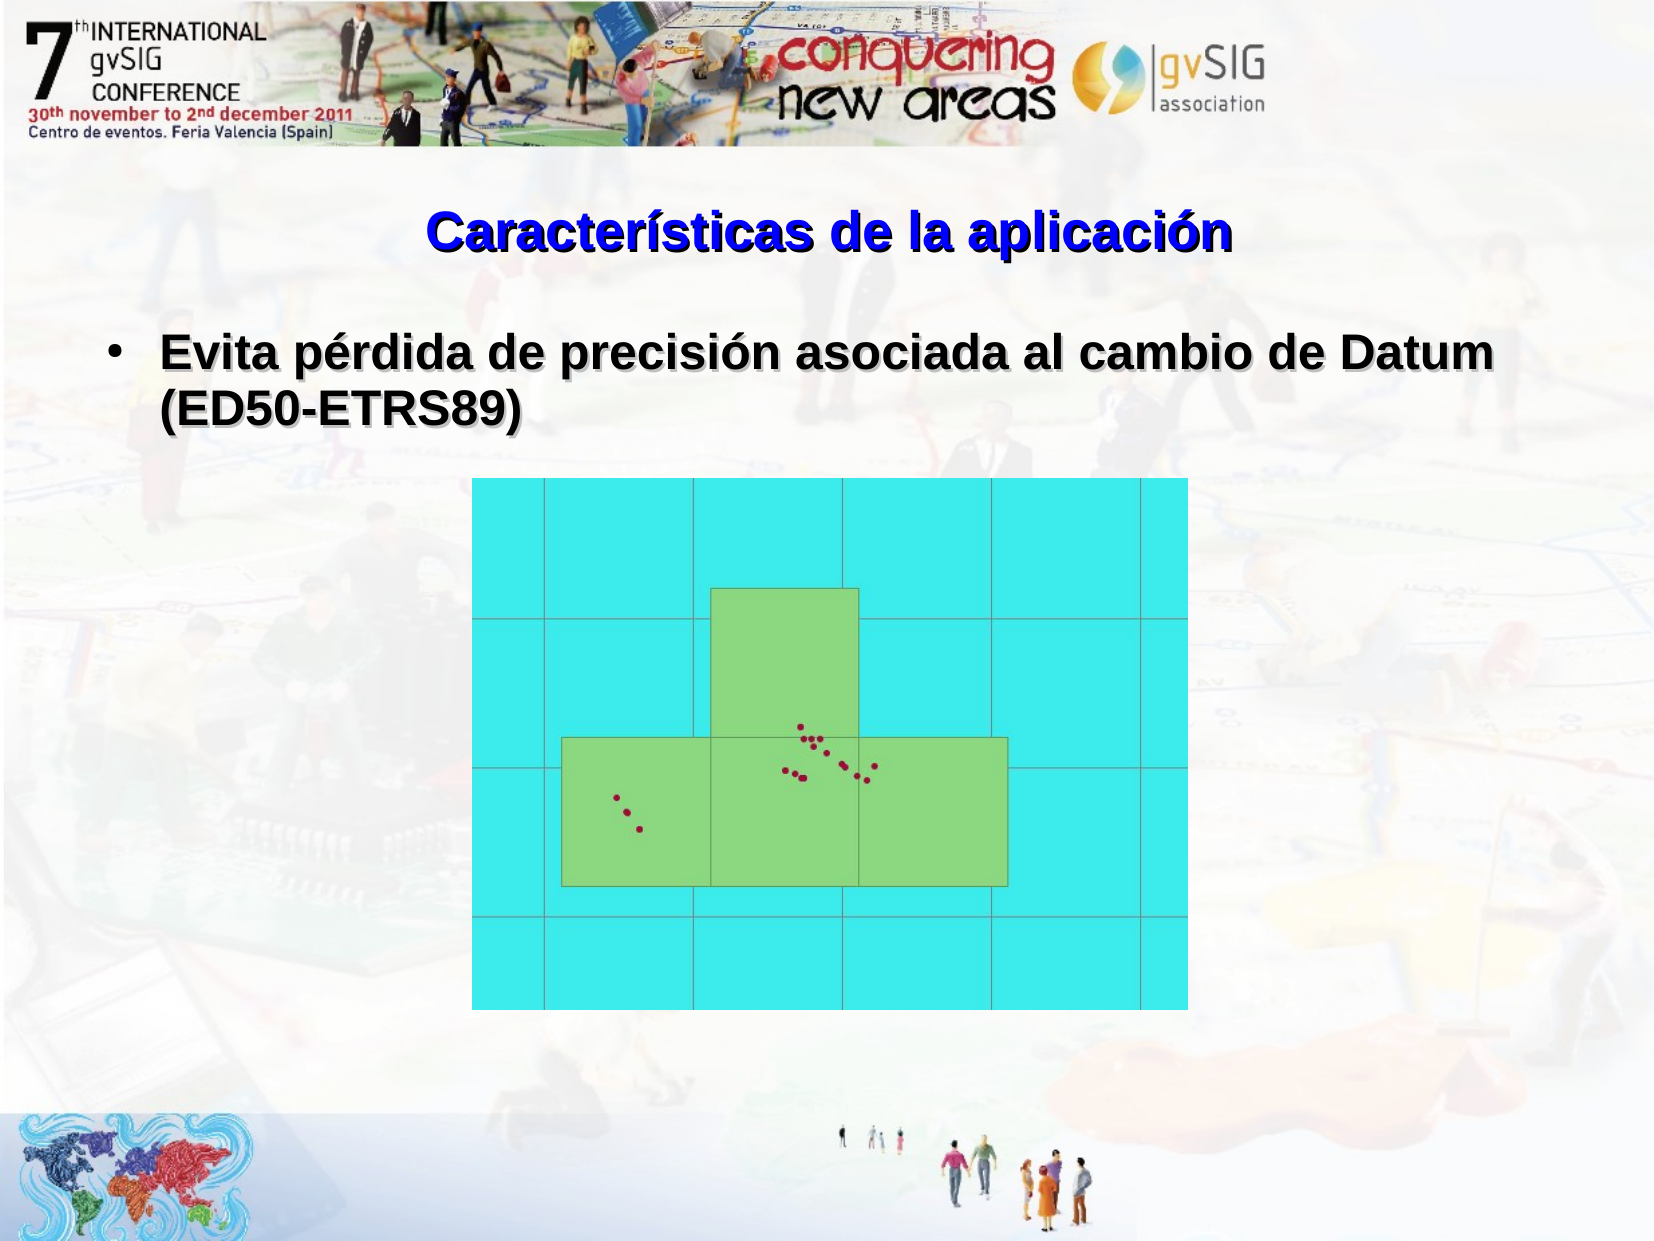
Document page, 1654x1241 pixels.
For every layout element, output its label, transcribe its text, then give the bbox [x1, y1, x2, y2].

picture [0, 0, 1654, 1241]
list Características de la aplicación [230, 200, 1359, 265]
list Evita pérdida de precisión asociada al cambio de Datum (ED50-ETRS89) [88, 324, 1577, 439]
